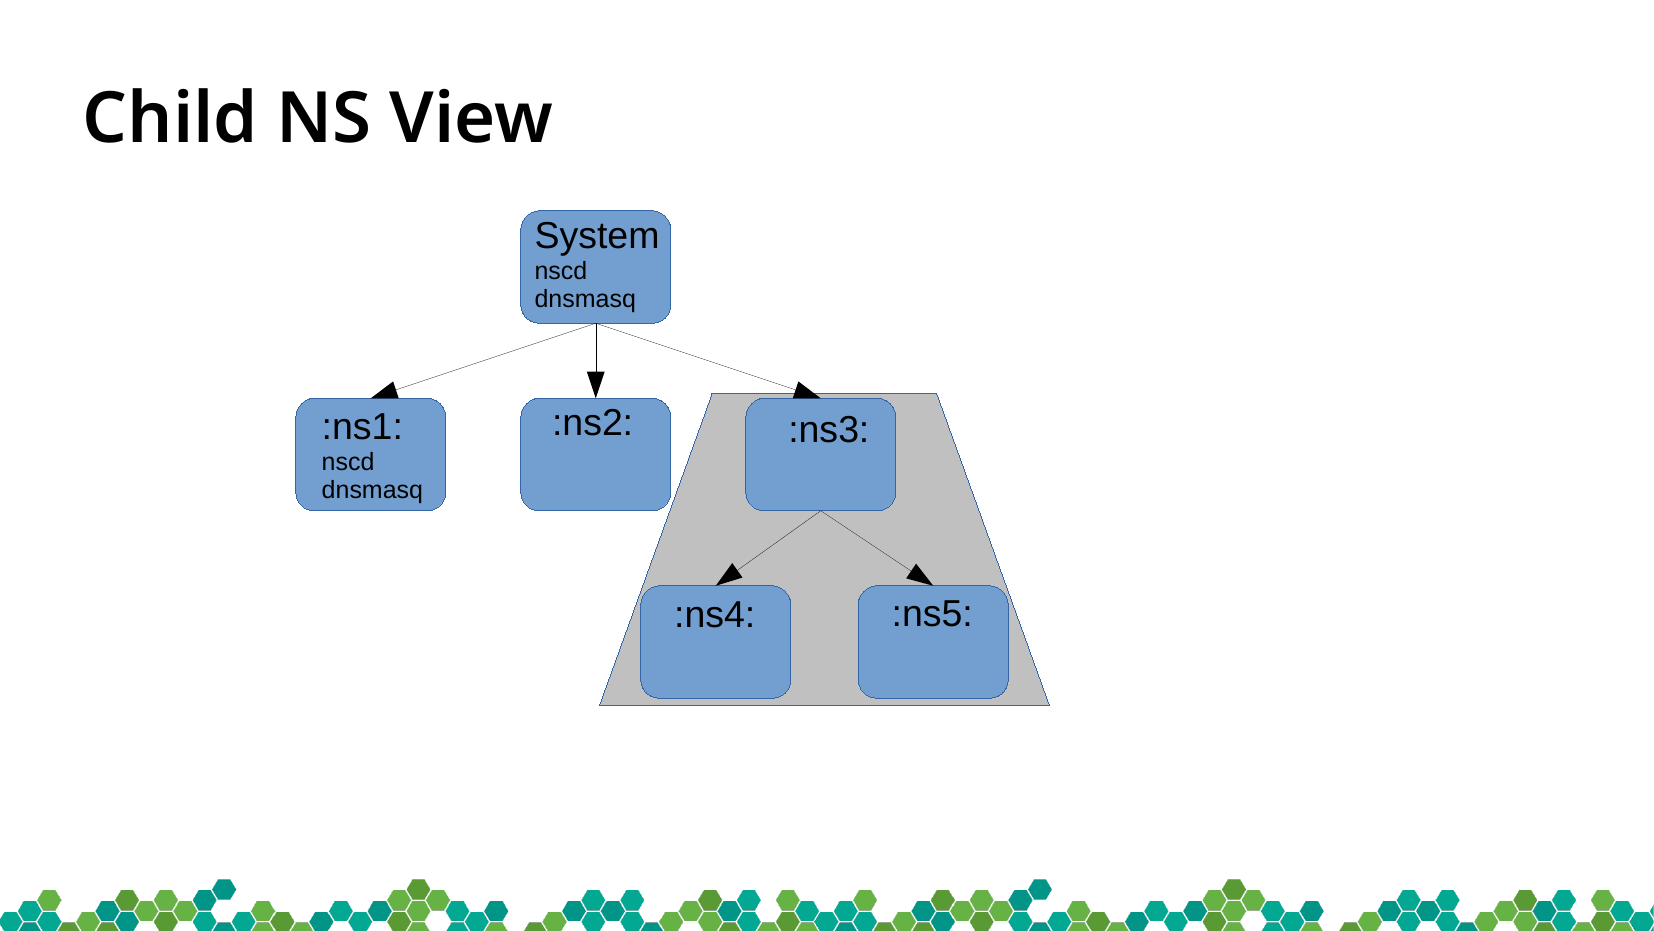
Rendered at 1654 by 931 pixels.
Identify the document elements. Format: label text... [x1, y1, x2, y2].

title Child NS View [82, 37, 1571, 193]
text_box [529, 320, 663, 324]
text_box [295, 400, 306, 509]
text_box System nscd dnsmasq [519, 206, 675, 320]
text_box :ns3: [773, 401, 885, 459]
text_box :ns5: [876, 585, 988, 642]
text_box :ns4: [659, 585, 771, 643]
text_box :ns2: [537, 394, 649, 452]
text_box [520, 398, 671, 511]
text_box :ns1: nscd dnsmasq [306, 397, 439, 511]
text_box [439, 402, 446, 507]
text_box [599, 393, 1050, 706]
picture [0, 871, 1654, 931]
